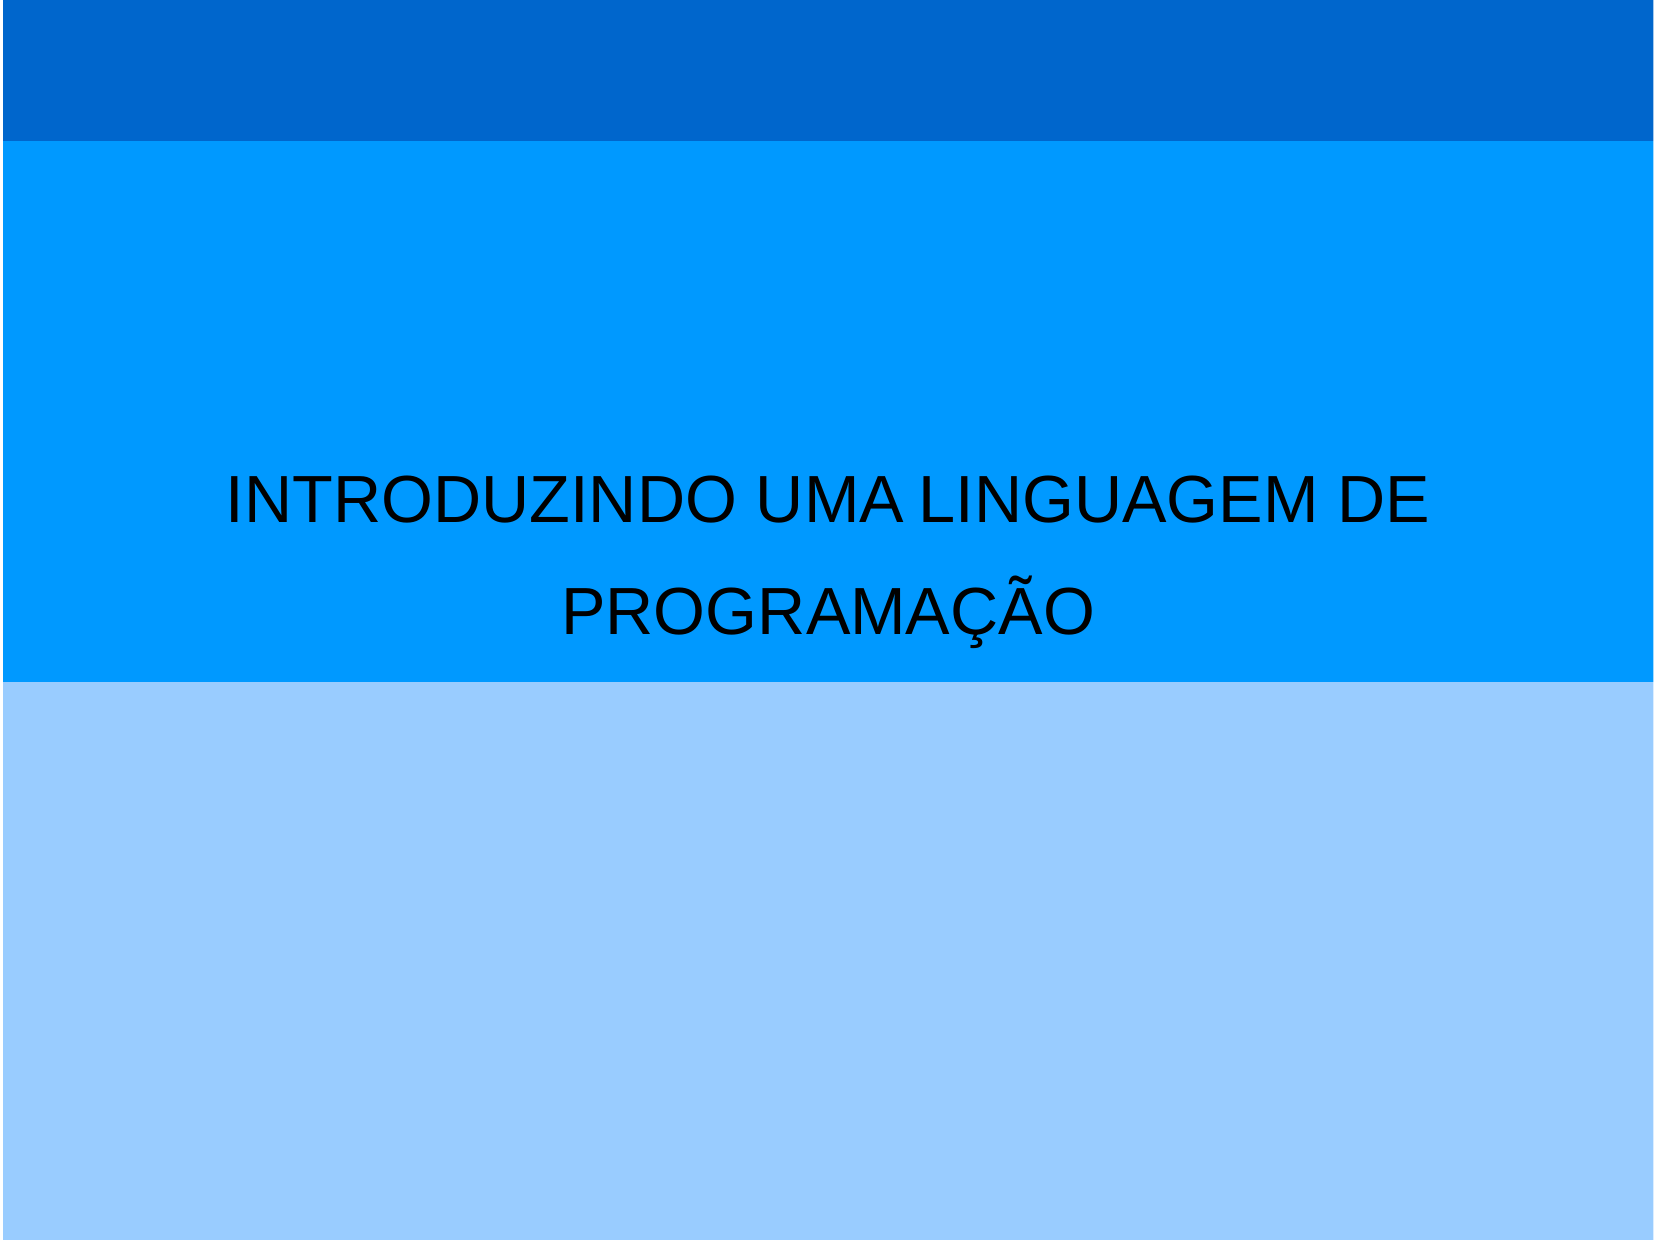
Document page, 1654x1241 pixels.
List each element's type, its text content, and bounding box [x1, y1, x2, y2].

table_header [3, 0, 1654, 141]
table_cell INTRODUZINDO UMA LINGUAGEM DE PROGRAMAÇÃO [3, 141, 1654, 682]
table_cell [3, 682, 1654, 1240]
